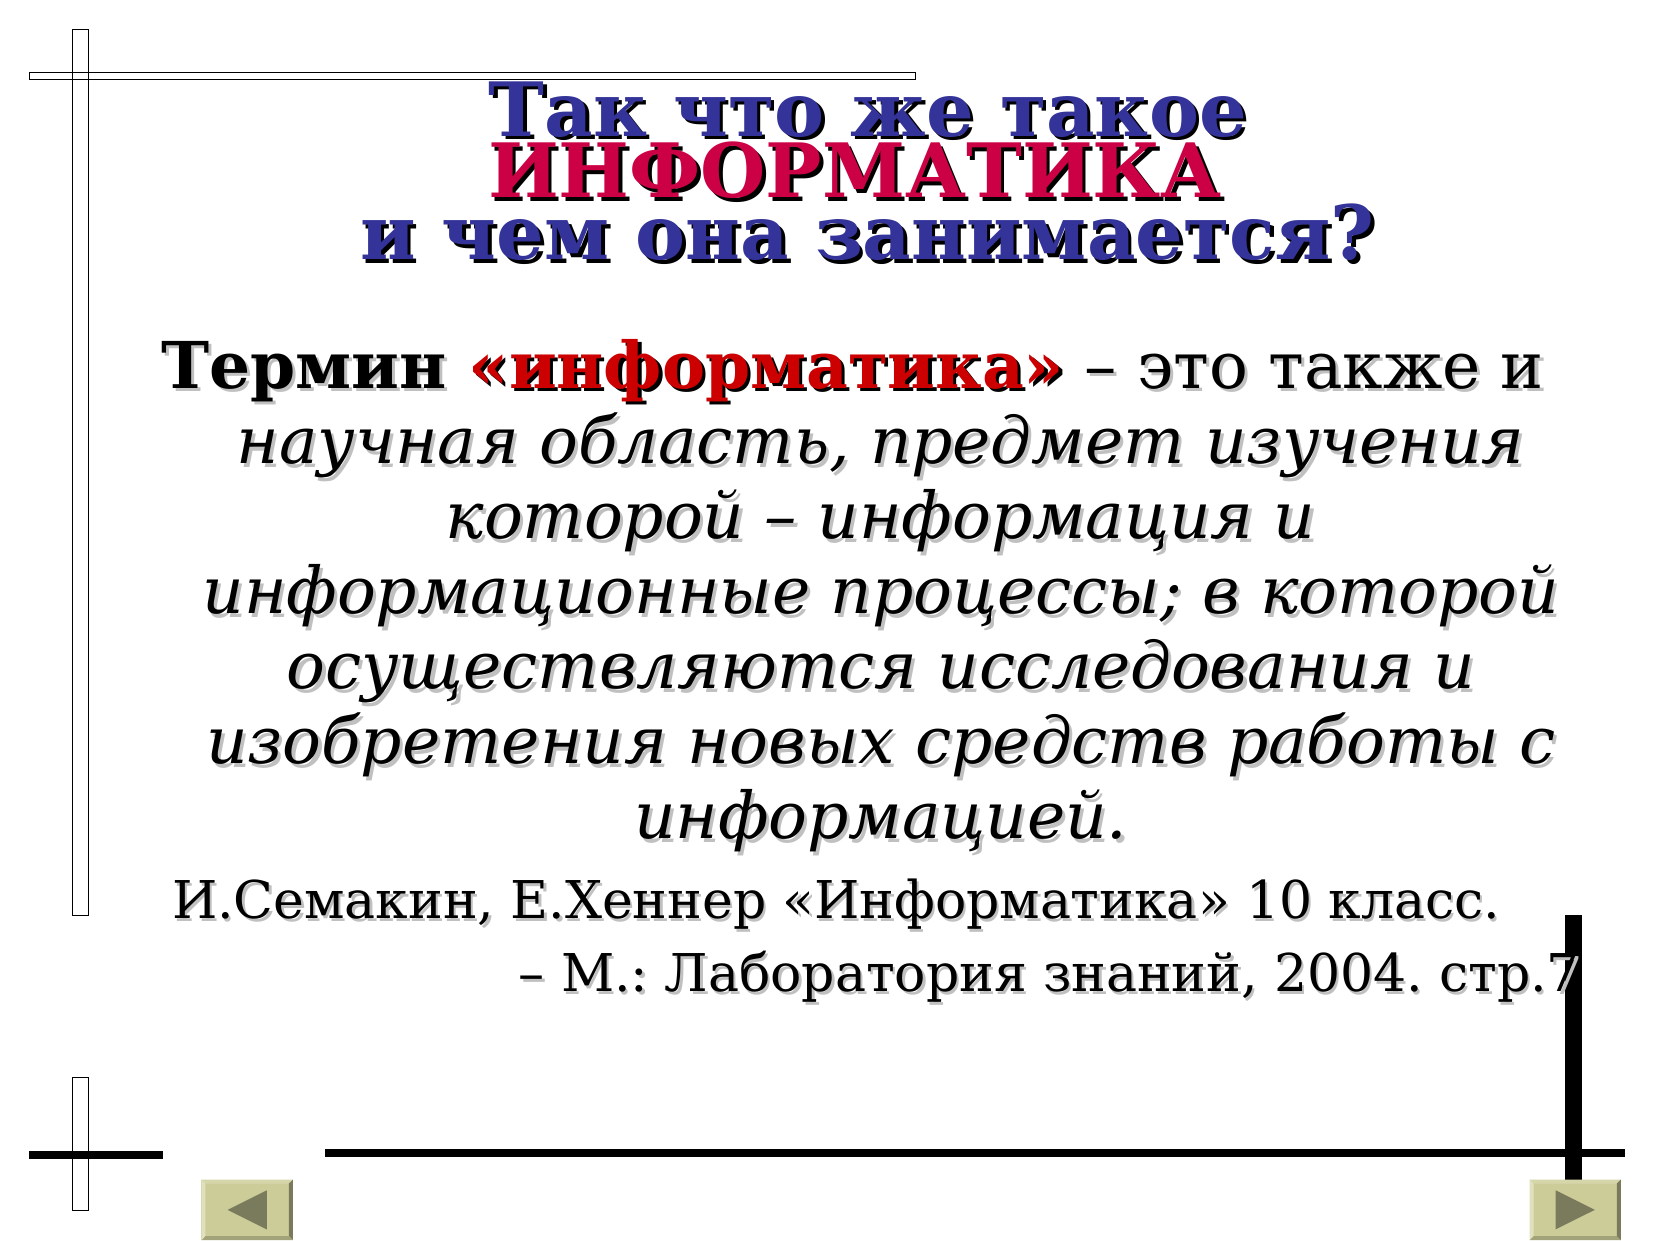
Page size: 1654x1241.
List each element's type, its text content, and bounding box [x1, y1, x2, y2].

text_box [202, 1179, 293, 1241]
text_box [1530, 1179, 1621, 1241]
title Так что же такое ИНФОРМАТИКА и чем она занимается? [165, 29, 1571, 330]
list Термин «информатика» – это также и научная область, предмет изучения которой – информация и информационные процессы; в которой осуществляются исследования и изобретения новых средств работы с информацией. И.Семакин, Е.Хеннер «Информатика» 10 класс. – М.: Лаборатория знаний, 2004. стр.7 [110, 320, 1595, 1146]
